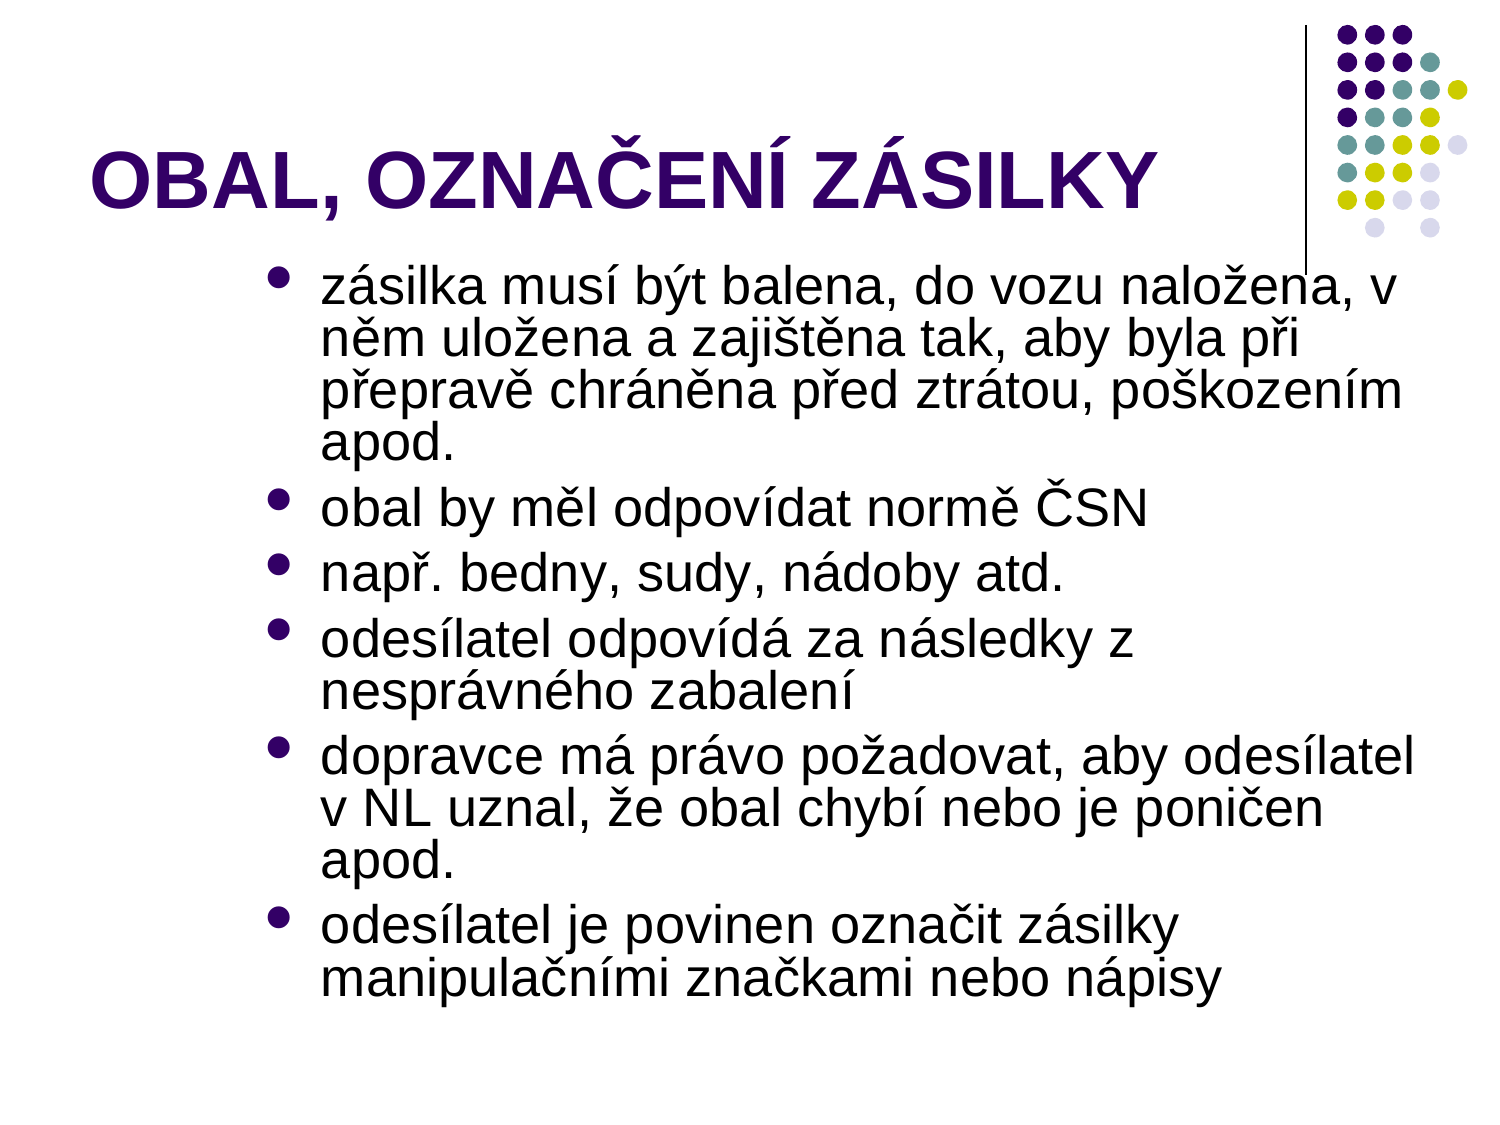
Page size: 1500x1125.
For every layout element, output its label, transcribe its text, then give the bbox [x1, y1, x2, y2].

list zásilka musí být balena, do vozu naložena, v něm uložena a zajištěna tak, aby byla při přepravě chráněna před ztrátou, poškozením apod. obal by měl odpovídat normě ČSN např. bedny, sudy, nádoby atd. odesílatel odpovídá za následky z nesprávného zabalení dopravce má právo požadovat, aby odesílatel v NL uznal, že obal chybí nebo je poničen apod. odesílatel je povinen označit zásilky manipulačními značkami nebo nápisy [249, 255, 1436, 1035]
title OBAL, OZNAČENÍ ZÁSILKY [74, 20, 1313, 233]
